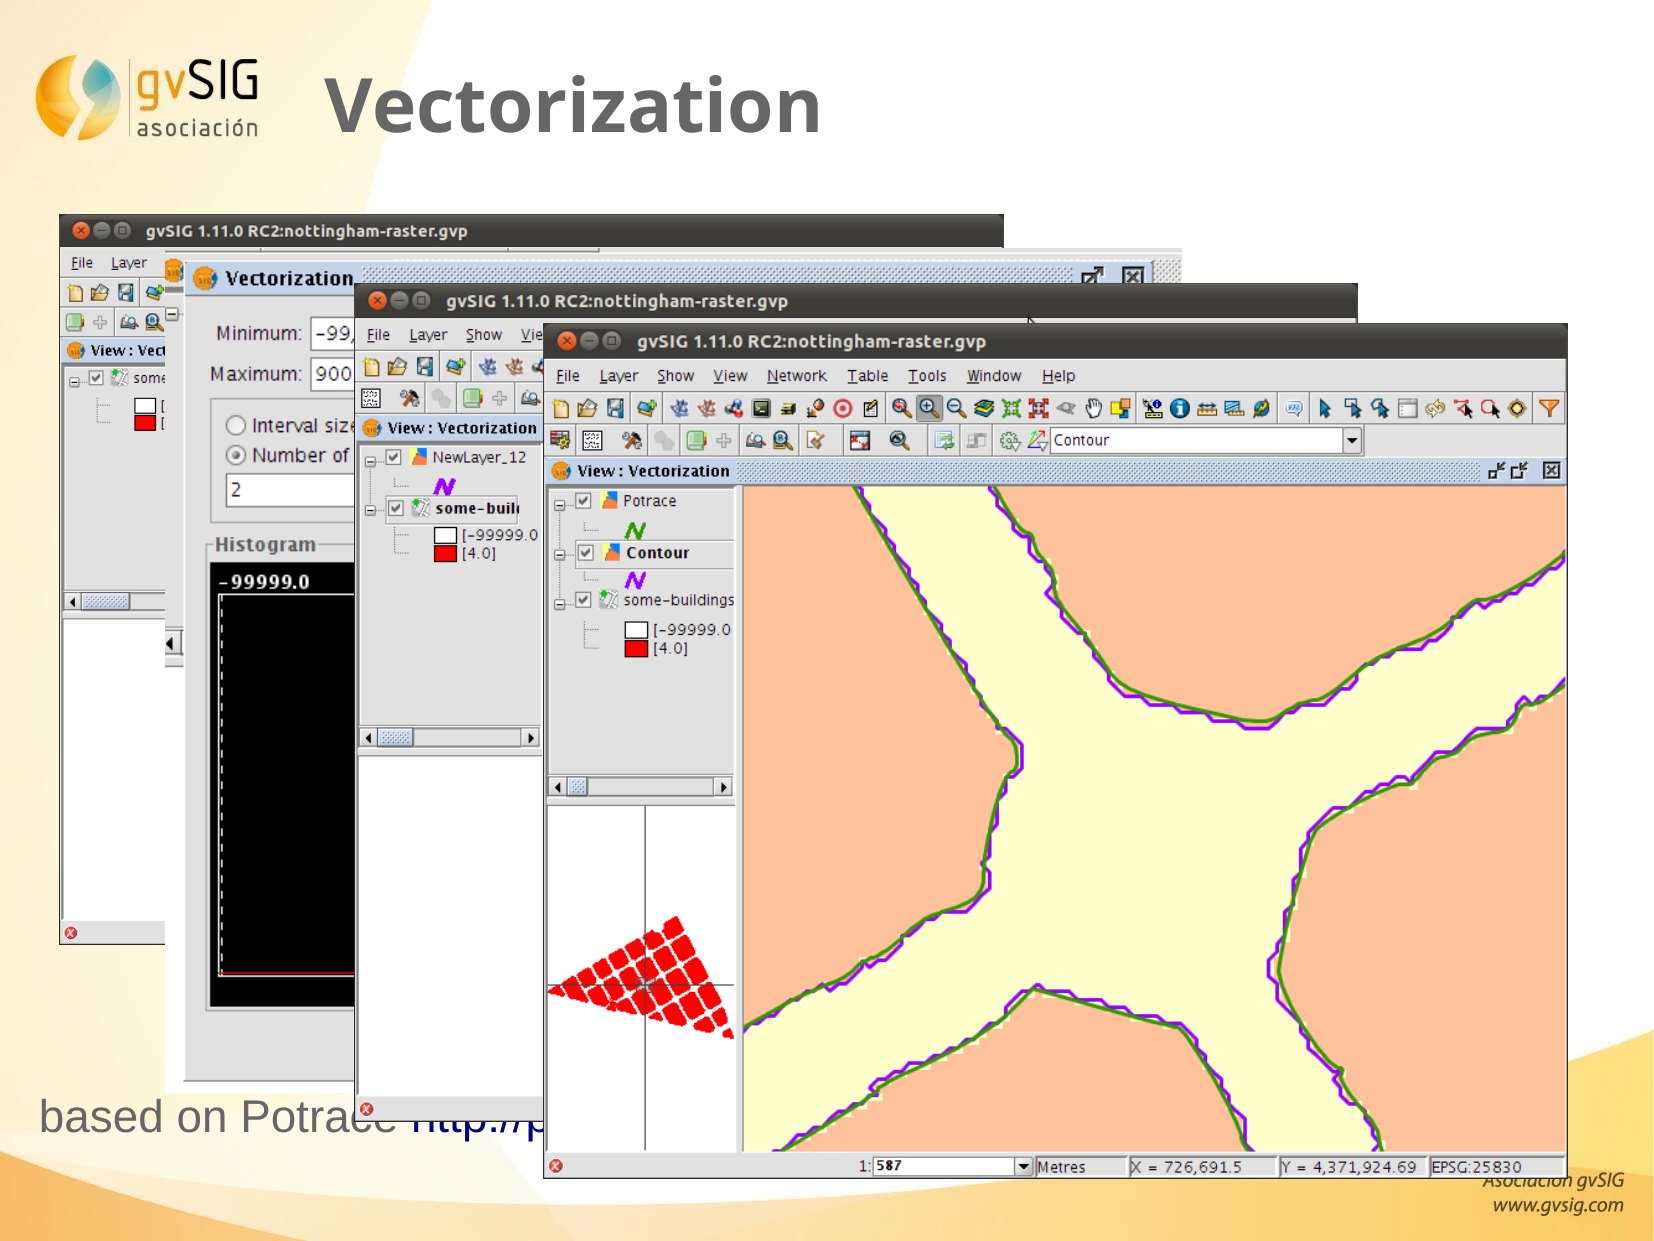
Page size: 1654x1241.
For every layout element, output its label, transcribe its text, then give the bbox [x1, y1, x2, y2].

text_box based on Potrace http://potrace.sourceforge.net [24, 1083, 543, 1152]
title Vectorization [324, 29, 1625, 178]
picture [0, 0, 1654, 1241]
